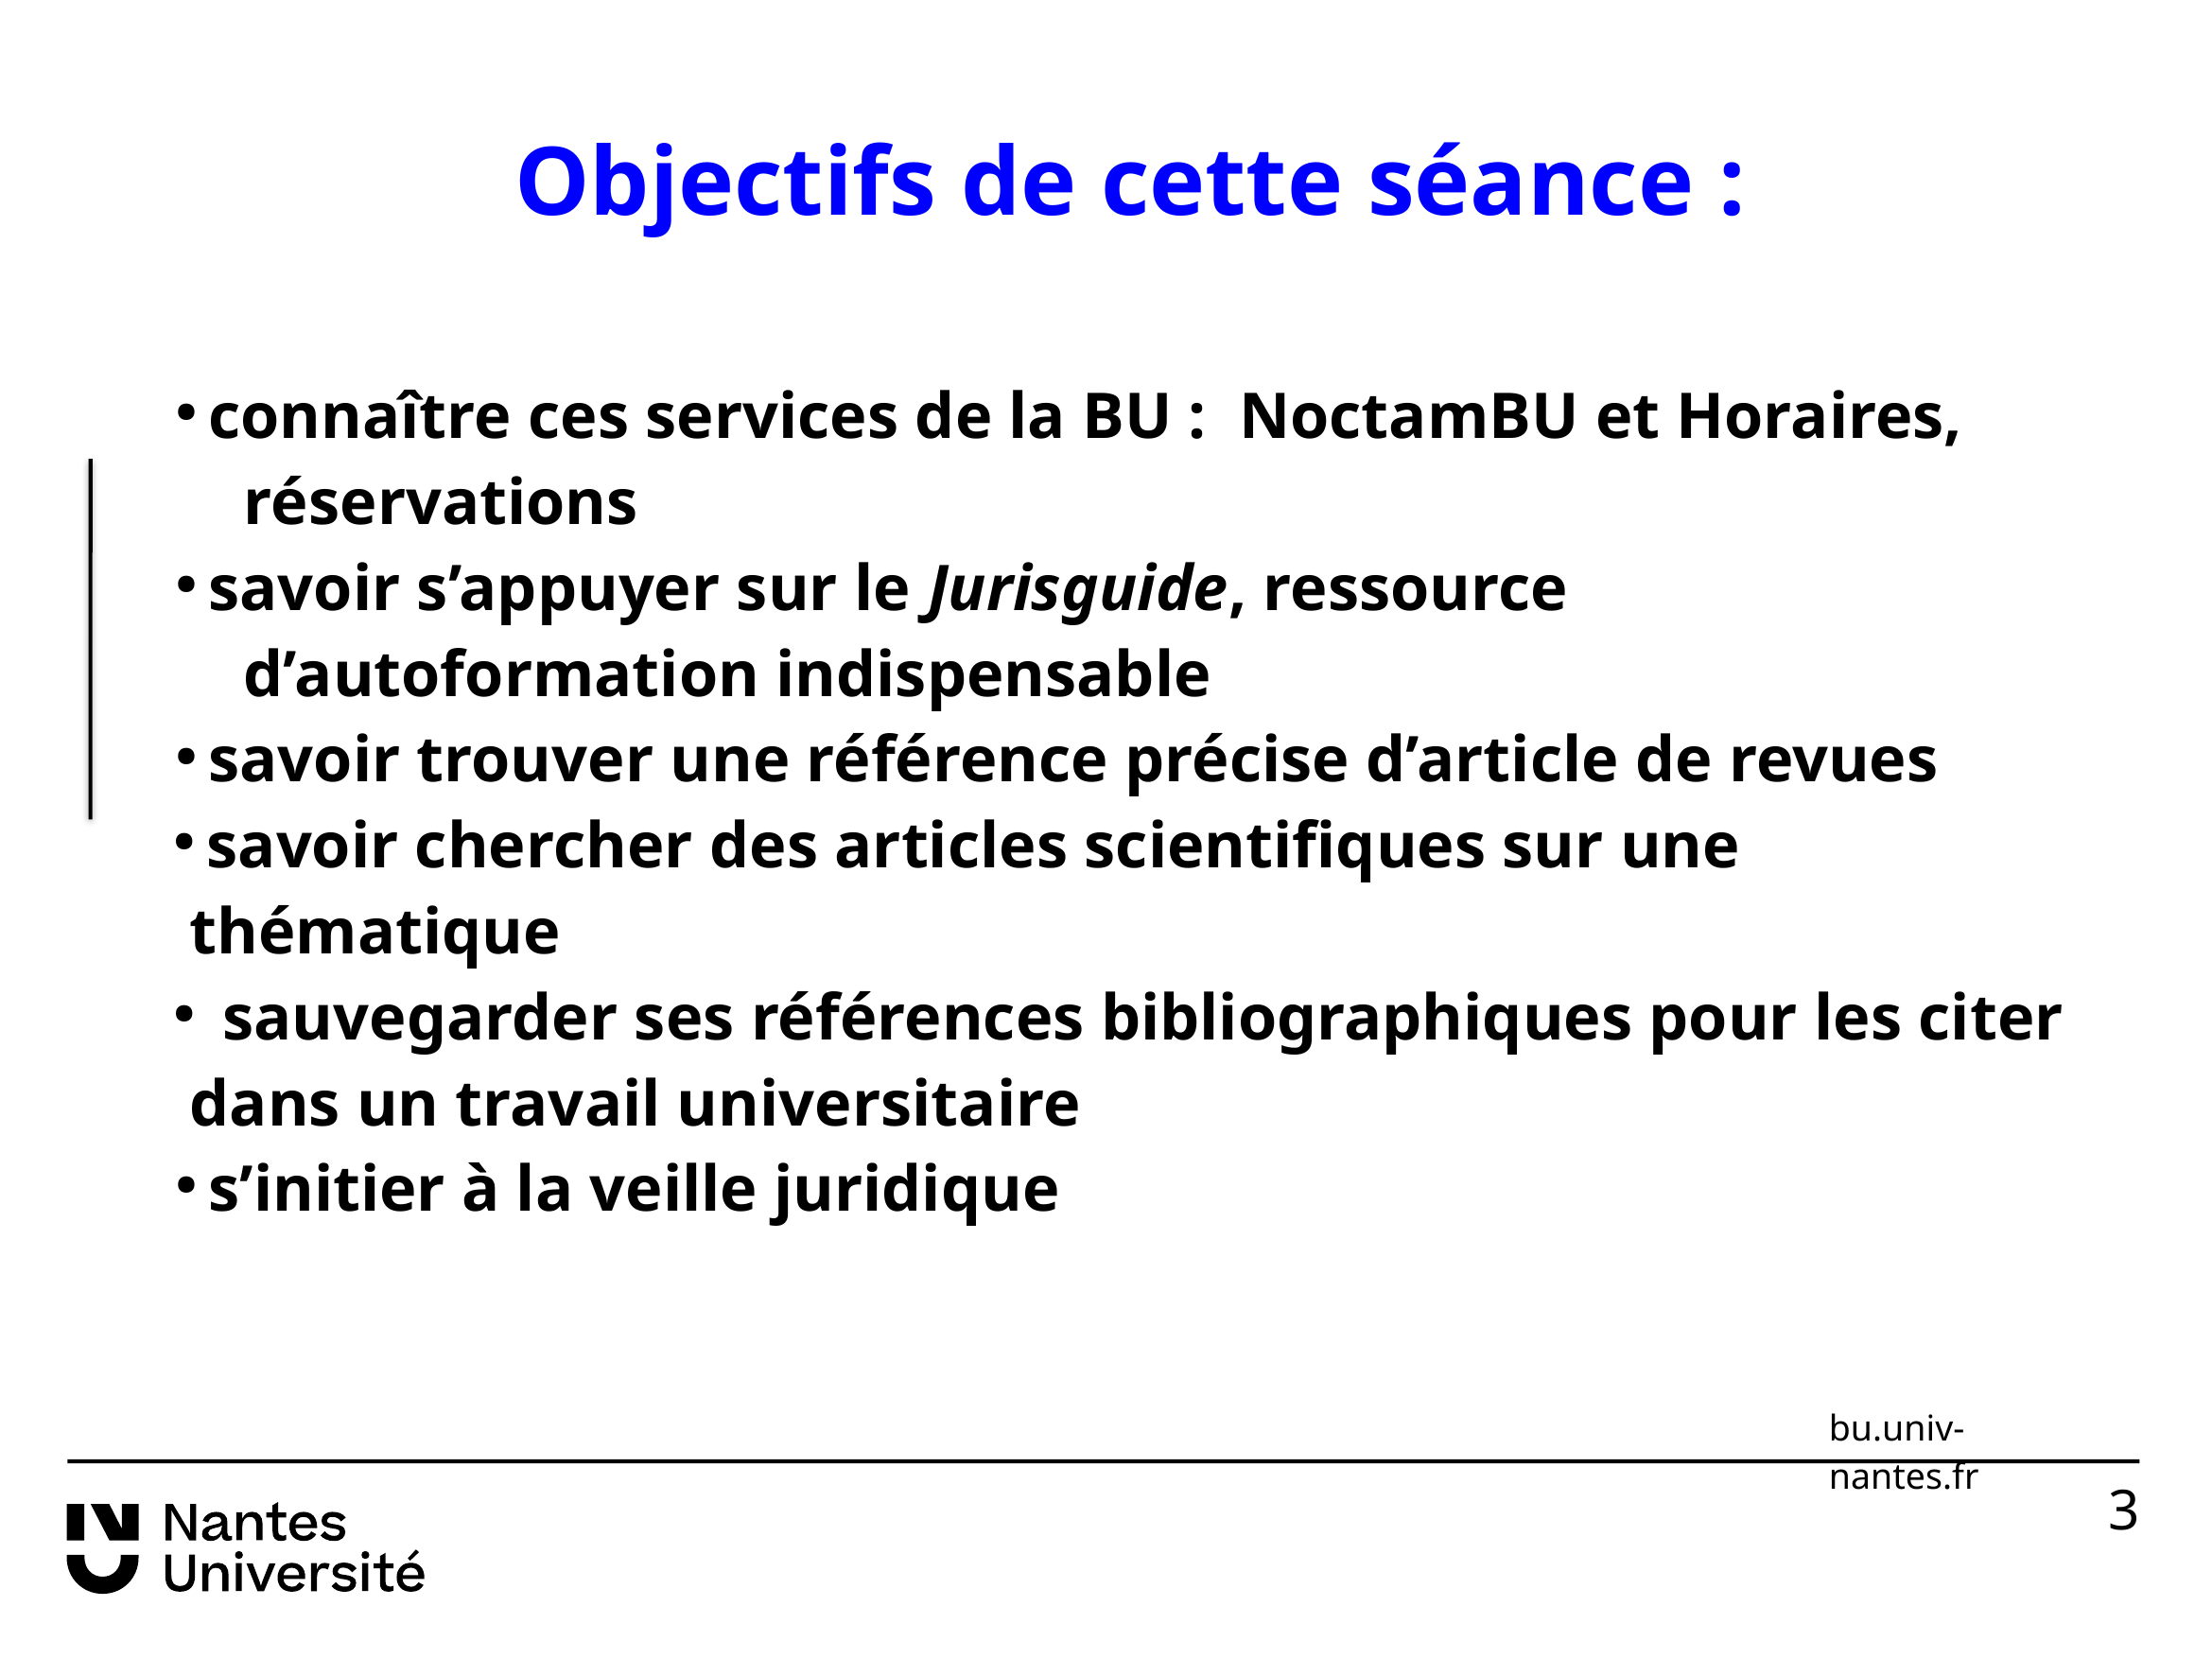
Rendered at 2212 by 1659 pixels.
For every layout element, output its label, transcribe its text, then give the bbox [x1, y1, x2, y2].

subtitle Objectifs de cette séance : connaître ces services de la BU : NoctamBU et Horaires, réservations savoir s’appuyer sur le Jurisguide, ressource d’autoformation indispensable savoir trouver une référence précise d’article de revues savoir chercher des articles scientifiques sur une thématique sauvegarder ses références bibliographiques pour les citer dans un travail universitaire s’initier à la veille juridique [139, 67, 2122, 1659]
slide_number <numéro> [2122, 1478, 2140, 1546]
